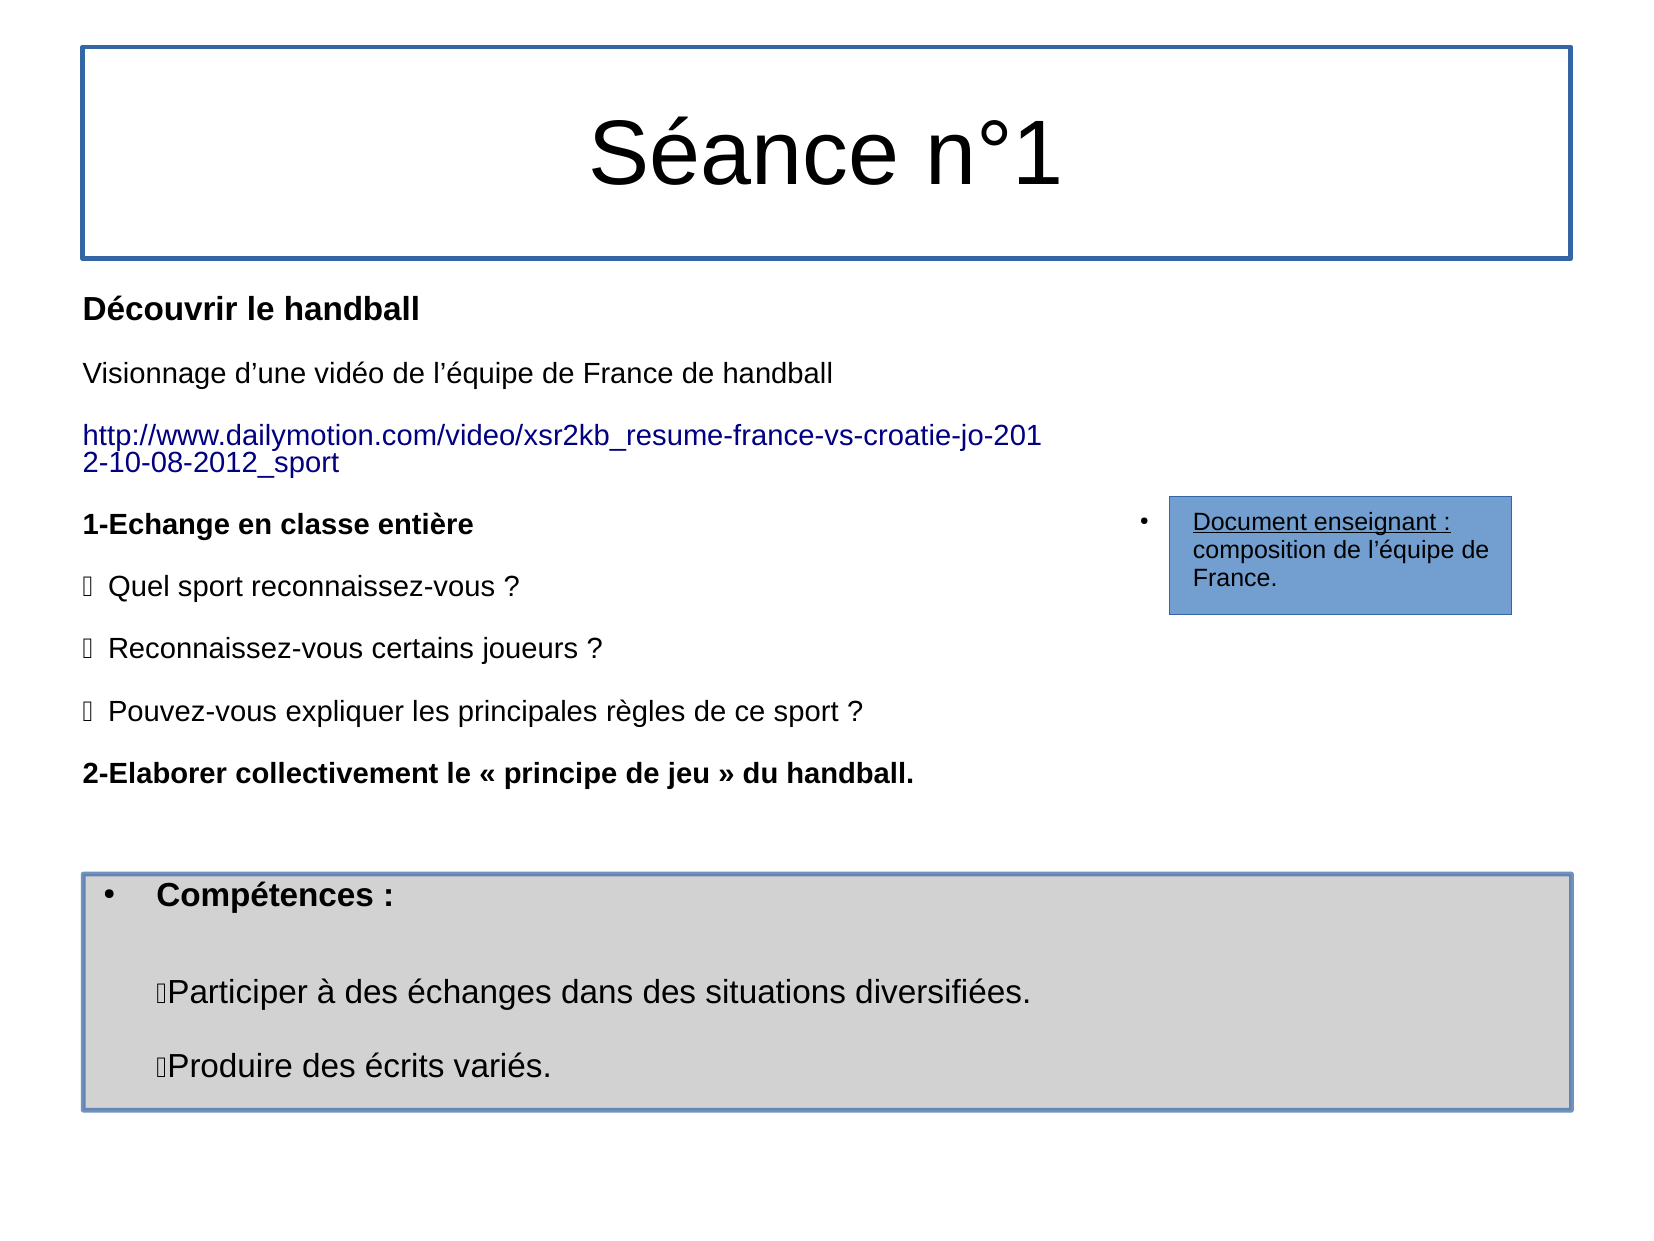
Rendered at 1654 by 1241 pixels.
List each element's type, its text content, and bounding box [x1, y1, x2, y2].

list Découvrir le handball Visionnage d’une vidéo de l’équipe de France de handball http://www.dailymotion.com/video/xsr2kb_resume-france-vs-croatie-jo-2012-10-08-2012_sport 1-Echange en classe entière  Quel sport reconnaissez-vous ?  Reconnaissez-vous certains joueurs ?  Pouvez-vous expliquer les principales règles de ce sport ? 2-Elaborer collectivement le « principe de jeu » du handball. [82, 290, 1052, 839]
text_box [1169, 496, 1512, 507]
list Compétences : Participer à des échanges dans des situations diversifiées. Produire des écrits variés. [83, 874, 1572, 1111]
text_box Document enseignant : composition de l’équipe de France. [1122, 507, 1532, 651]
title Séance n°1 [82, 47, 1571, 259]
